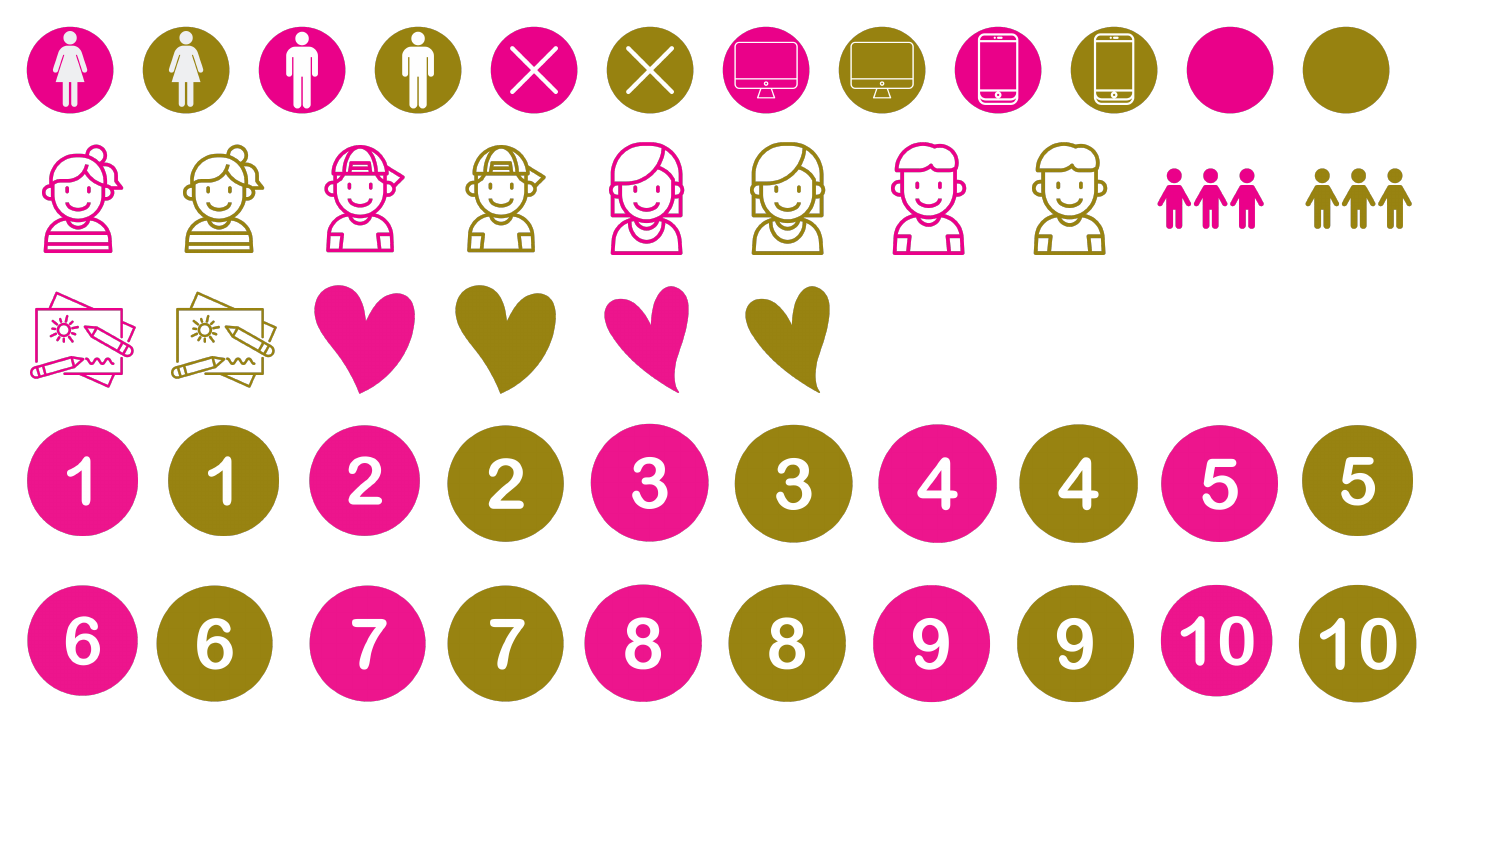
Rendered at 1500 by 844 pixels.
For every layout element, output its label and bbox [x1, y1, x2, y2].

picture [447, 140, 564, 257]
picture [729, 281, 846, 398]
picture [447, 281, 564, 398]
picture [24, 582, 141, 699]
picture [588, 140, 705, 257]
picture [165, 422, 282, 539]
picture [1011, 140, 1128, 257]
picture [726, 582, 849, 705]
picture [153, 582, 276, 705]
picture [165, 140, 282, 257]
picture [24, 24, 116, 116]
picture [1158, 582, 1275, 699]
picture [306, 422, 423, 539]
picture [488, 24, 580, 116]
picture [24, 422, 141, 539]
picture [256, 24, 348, 116]
picture [444, 422, 567, 545]
picture [306, 582, 429, 705]
picture [729, 140, 846, 257]
picture [582, 582, 705, 705]
picture [24, 281, 141, 398]
picture [1296, 582, 1419, 705]
picture [1300, 24, 1392, 116]
picture [165, 281, 282, 398]
picture [24, 140, 141, 257]
picture [1299, 422, 1416, 539]
picture [876, 422, 999, 545]
picture [604, 24, 696, 116]
picture [720, 24, 812, 116]
picture [1158, 422, 1281, 545]
picture [588, 421, 711, 545]
picture [140, 24, 232, 116]
picture [1017, 422, 1140, 545]
picture [588, 281, 705, 398]
picture [444, 582, 567, 705]
picture [732, 422, 855, 545]
picture [870, 582, 993, 705]
picture [952, 24, 1044, 116]
picture [306, 281, 423, 398]
picture [1152, 140, 1269, 257]
picture [1300, 140, 1417, 257]
picture [870, 140, 987, 257]
picture [306, 140, 423, 257]
picture [1068, 24, 1160, 116]
picture [1184, 24, 1276, 116]
picture [372, 24, 464, 116]
picture [836, 24, 928, 116]
picture [1014, 582, 1137, 705]
